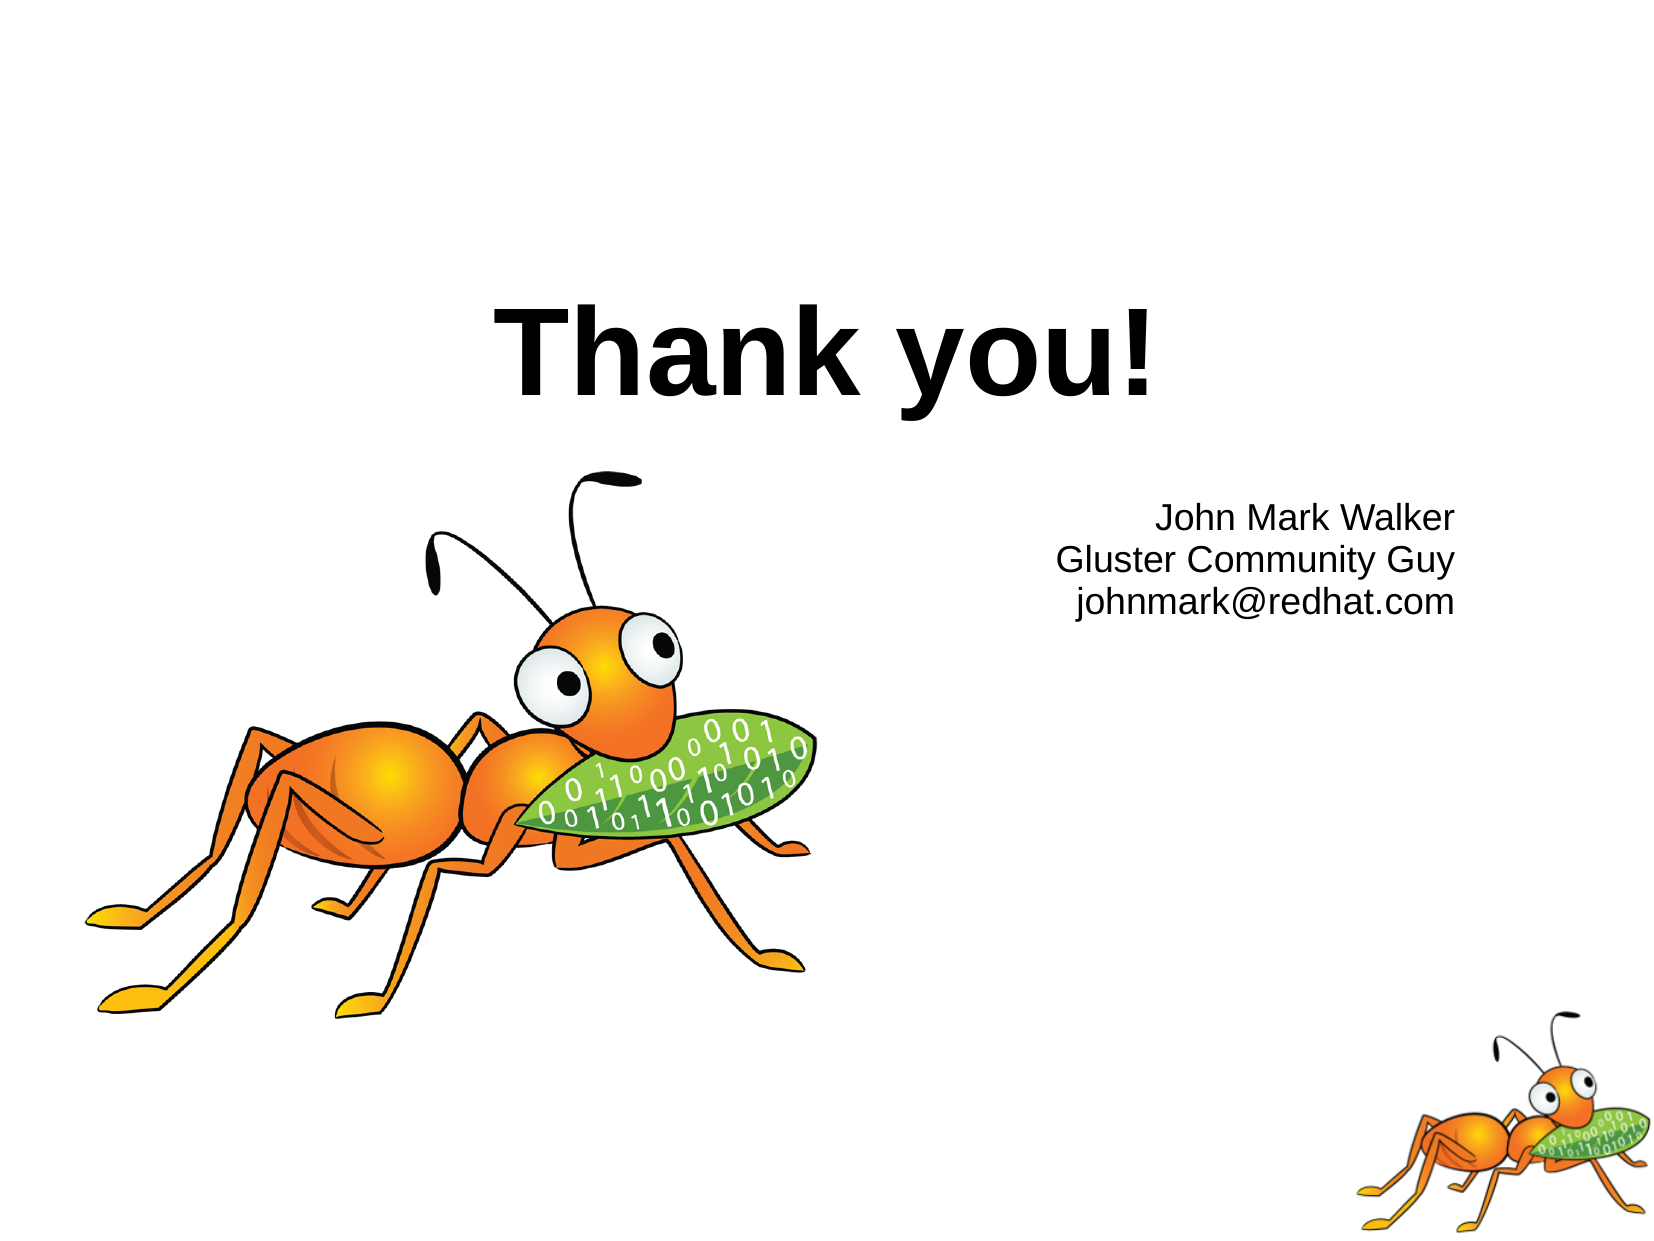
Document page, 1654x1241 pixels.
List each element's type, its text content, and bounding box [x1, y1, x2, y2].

subtitle Thank you! [82, 282, 1571, 423]
picture [1353, 1009, 1654, 1235]
picture [75, 464, 826, 1027]
text_box John Mark Walker Gluster Community Guy johnmark@redhat.com [990, 447, 1471, 672]
